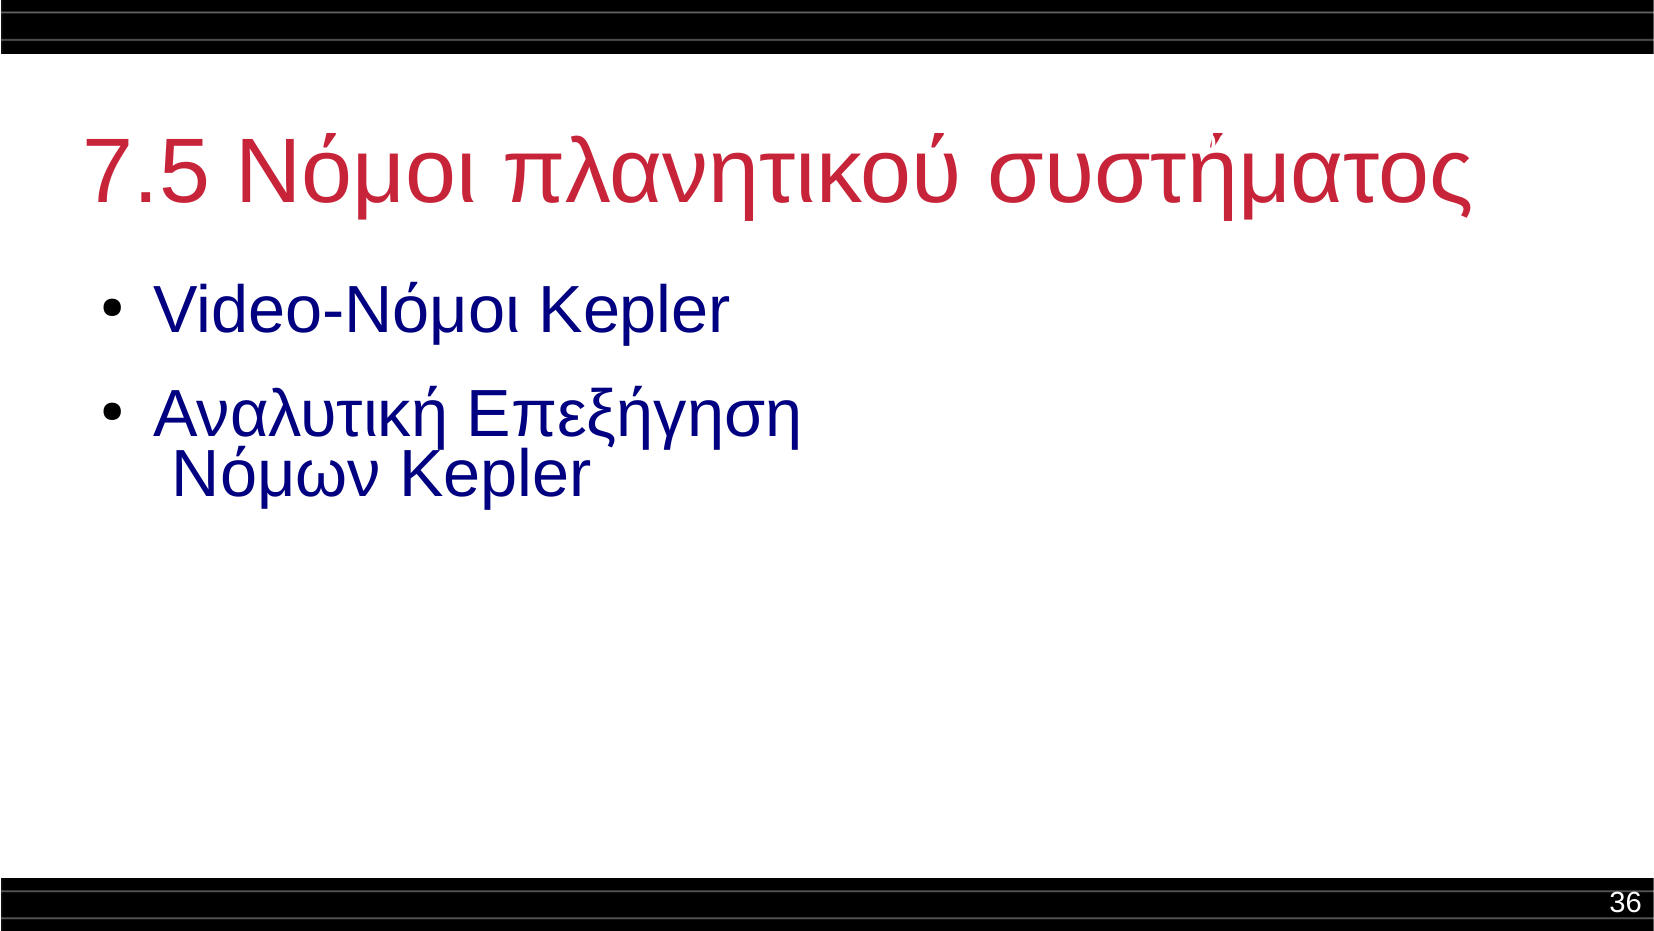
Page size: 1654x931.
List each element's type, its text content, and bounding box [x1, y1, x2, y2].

list Video-Νόμοι Kepler Αναλυτική Επεξήγηση Νόμων Kepler [82, 271, 809, 758]
text_box νός [1162, 112, 1613, 170]
picture [1, 878, 1654, 931]
title 7.5 Νόμοι πλανητικού συστήματος [82, 92, 1571, 249]
picture [1, 0, 1654, 54]
